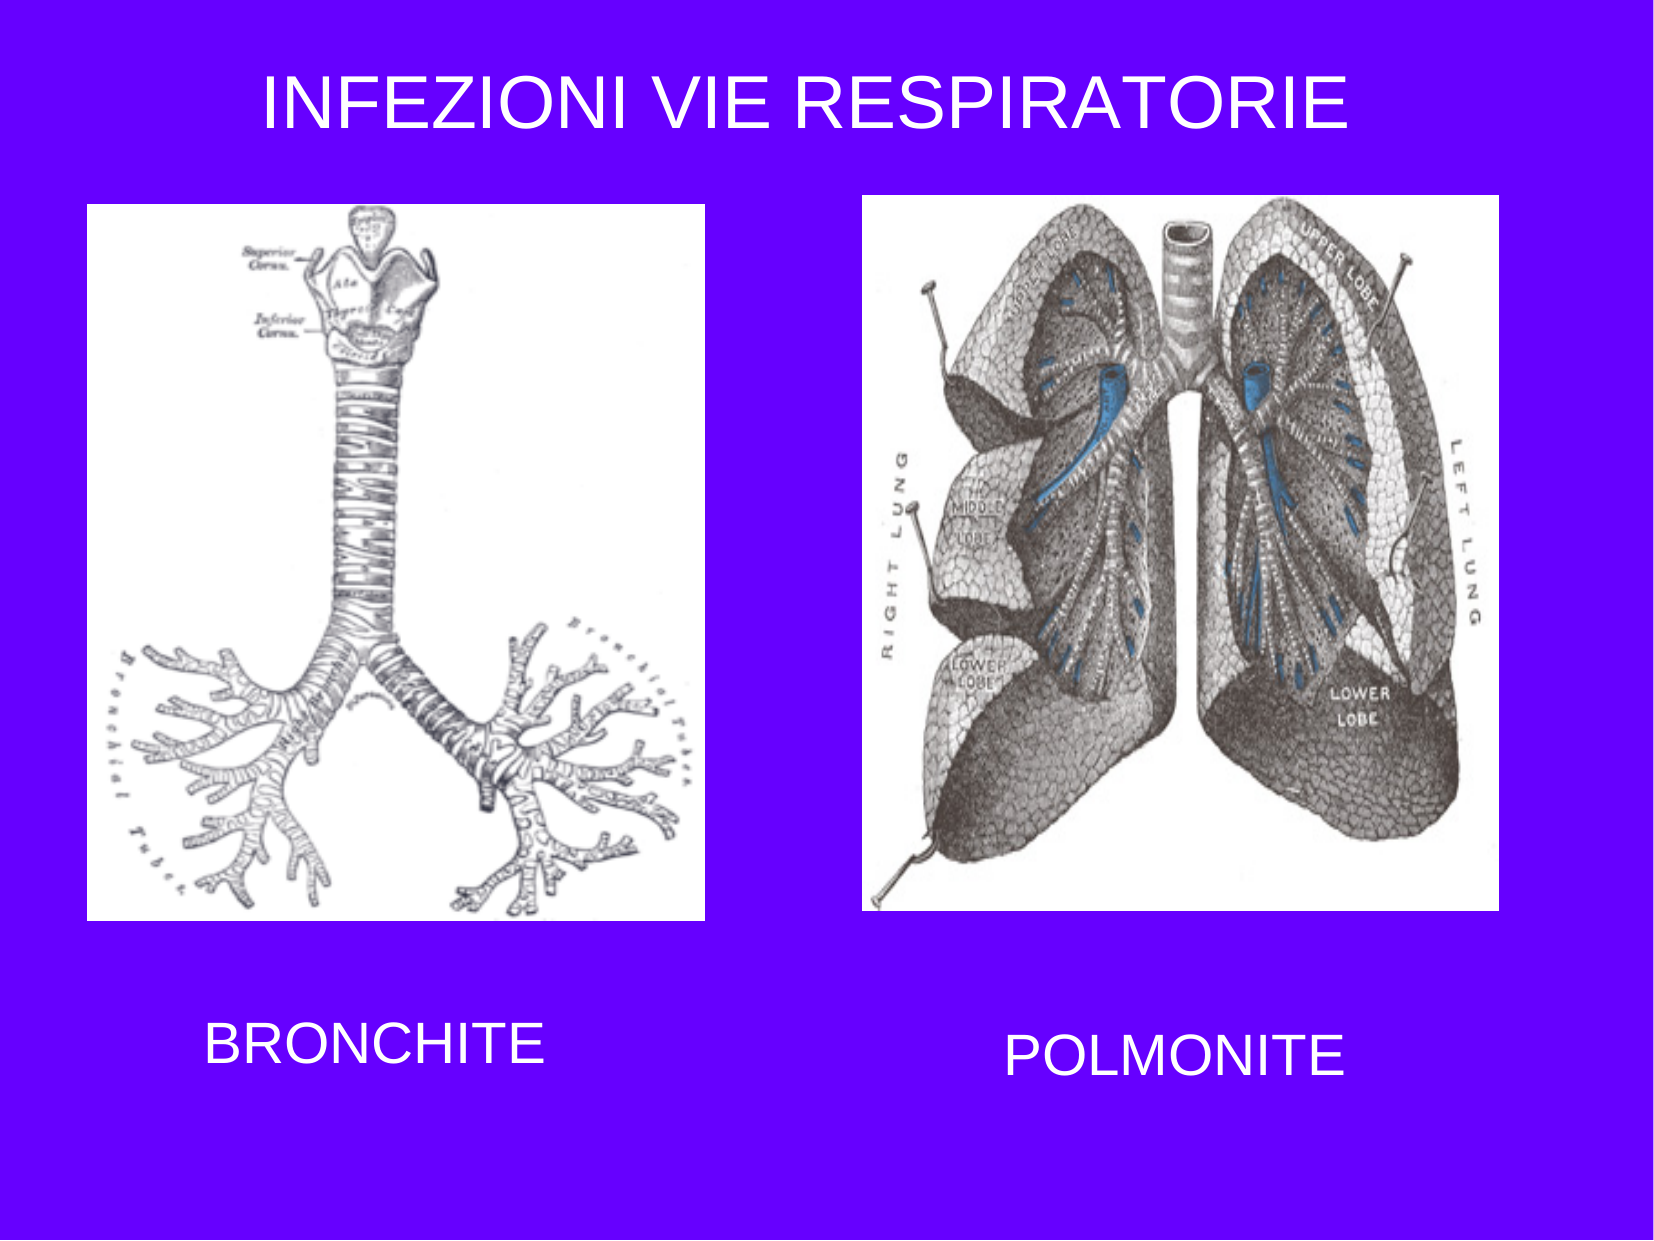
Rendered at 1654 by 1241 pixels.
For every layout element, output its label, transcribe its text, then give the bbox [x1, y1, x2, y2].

picture [87, 204, 705, 921]
title INFEZIONI VIE RESPIRATORIE [62, 0, 1550, 207]
text_box POLMONITE [837, 987, 1513, 1126]
picture [862, 195, 1499, 911]
text_box BRONCHITE [37, 975, 713, 1113]
